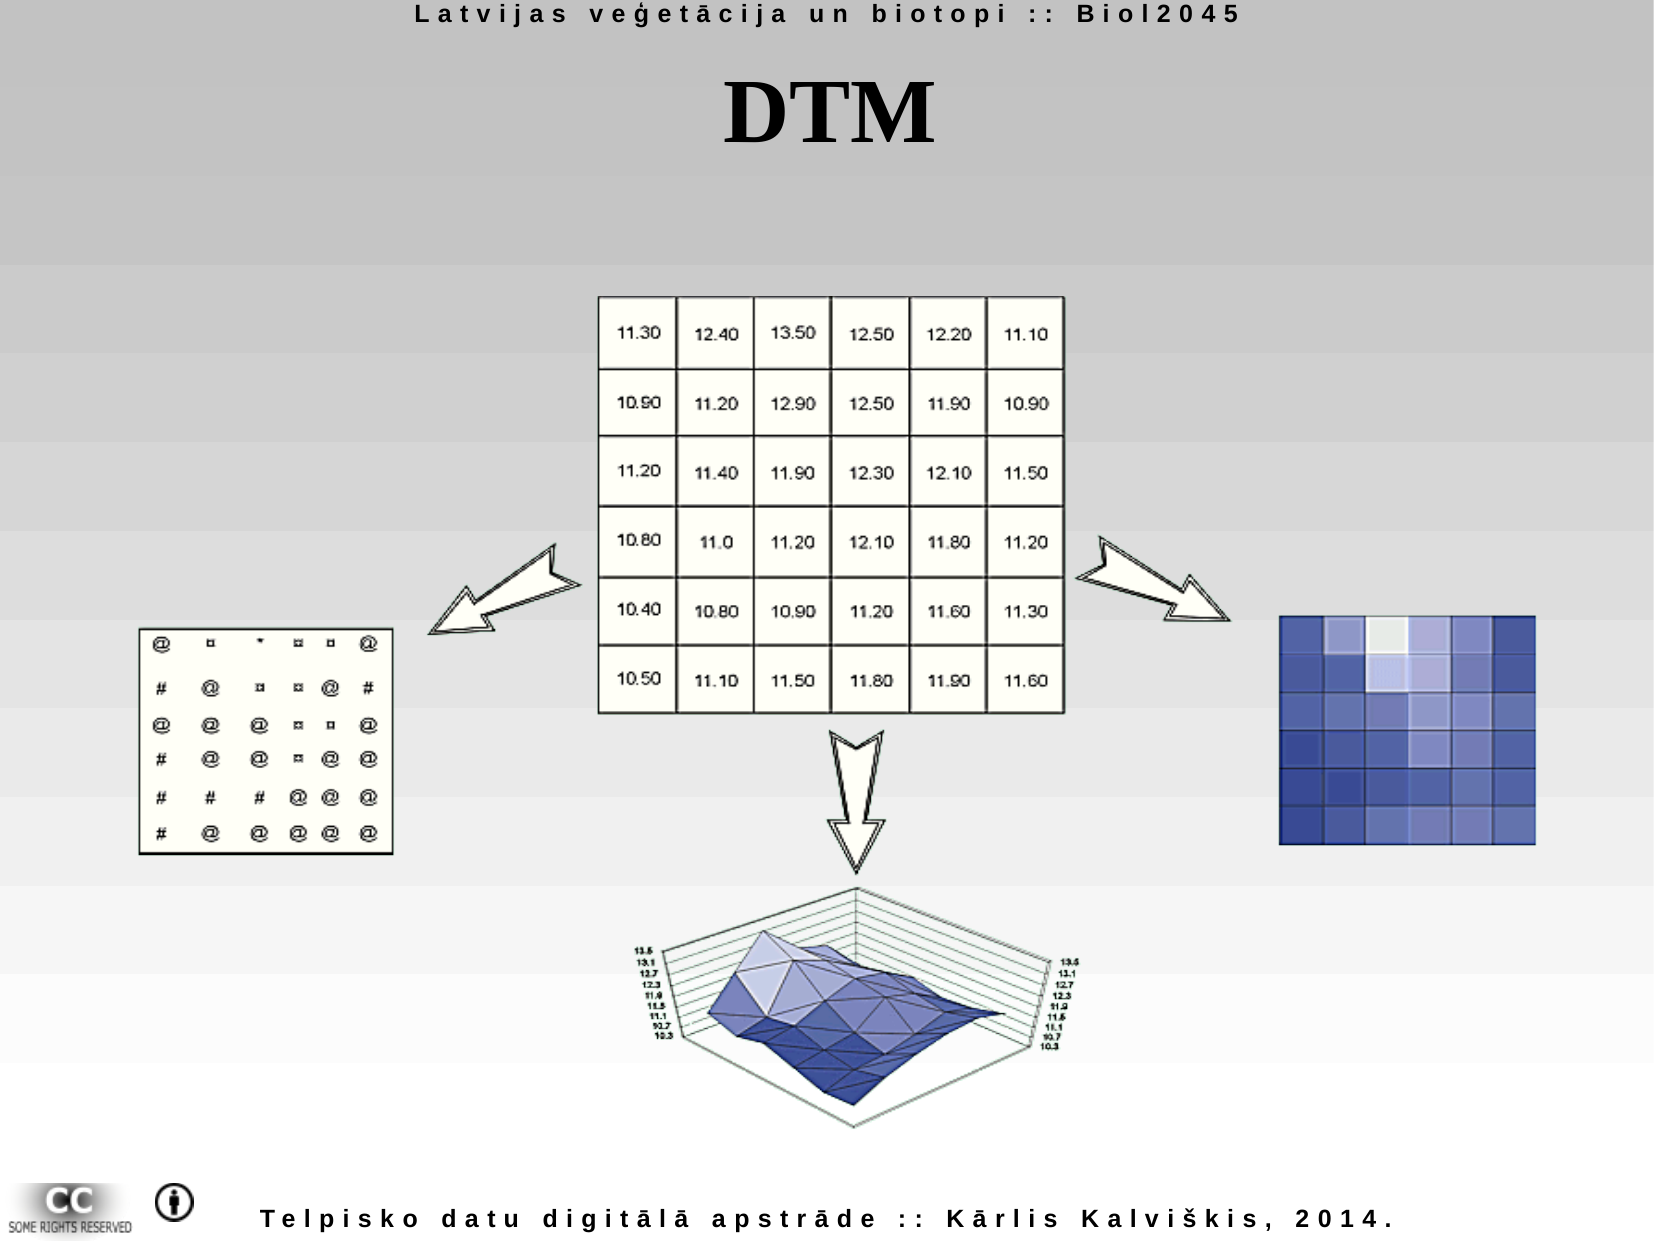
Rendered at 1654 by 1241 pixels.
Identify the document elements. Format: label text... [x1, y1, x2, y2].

picture [0, 0, 1654, 1241]
title DTM [34, 61, 1626, 296]
